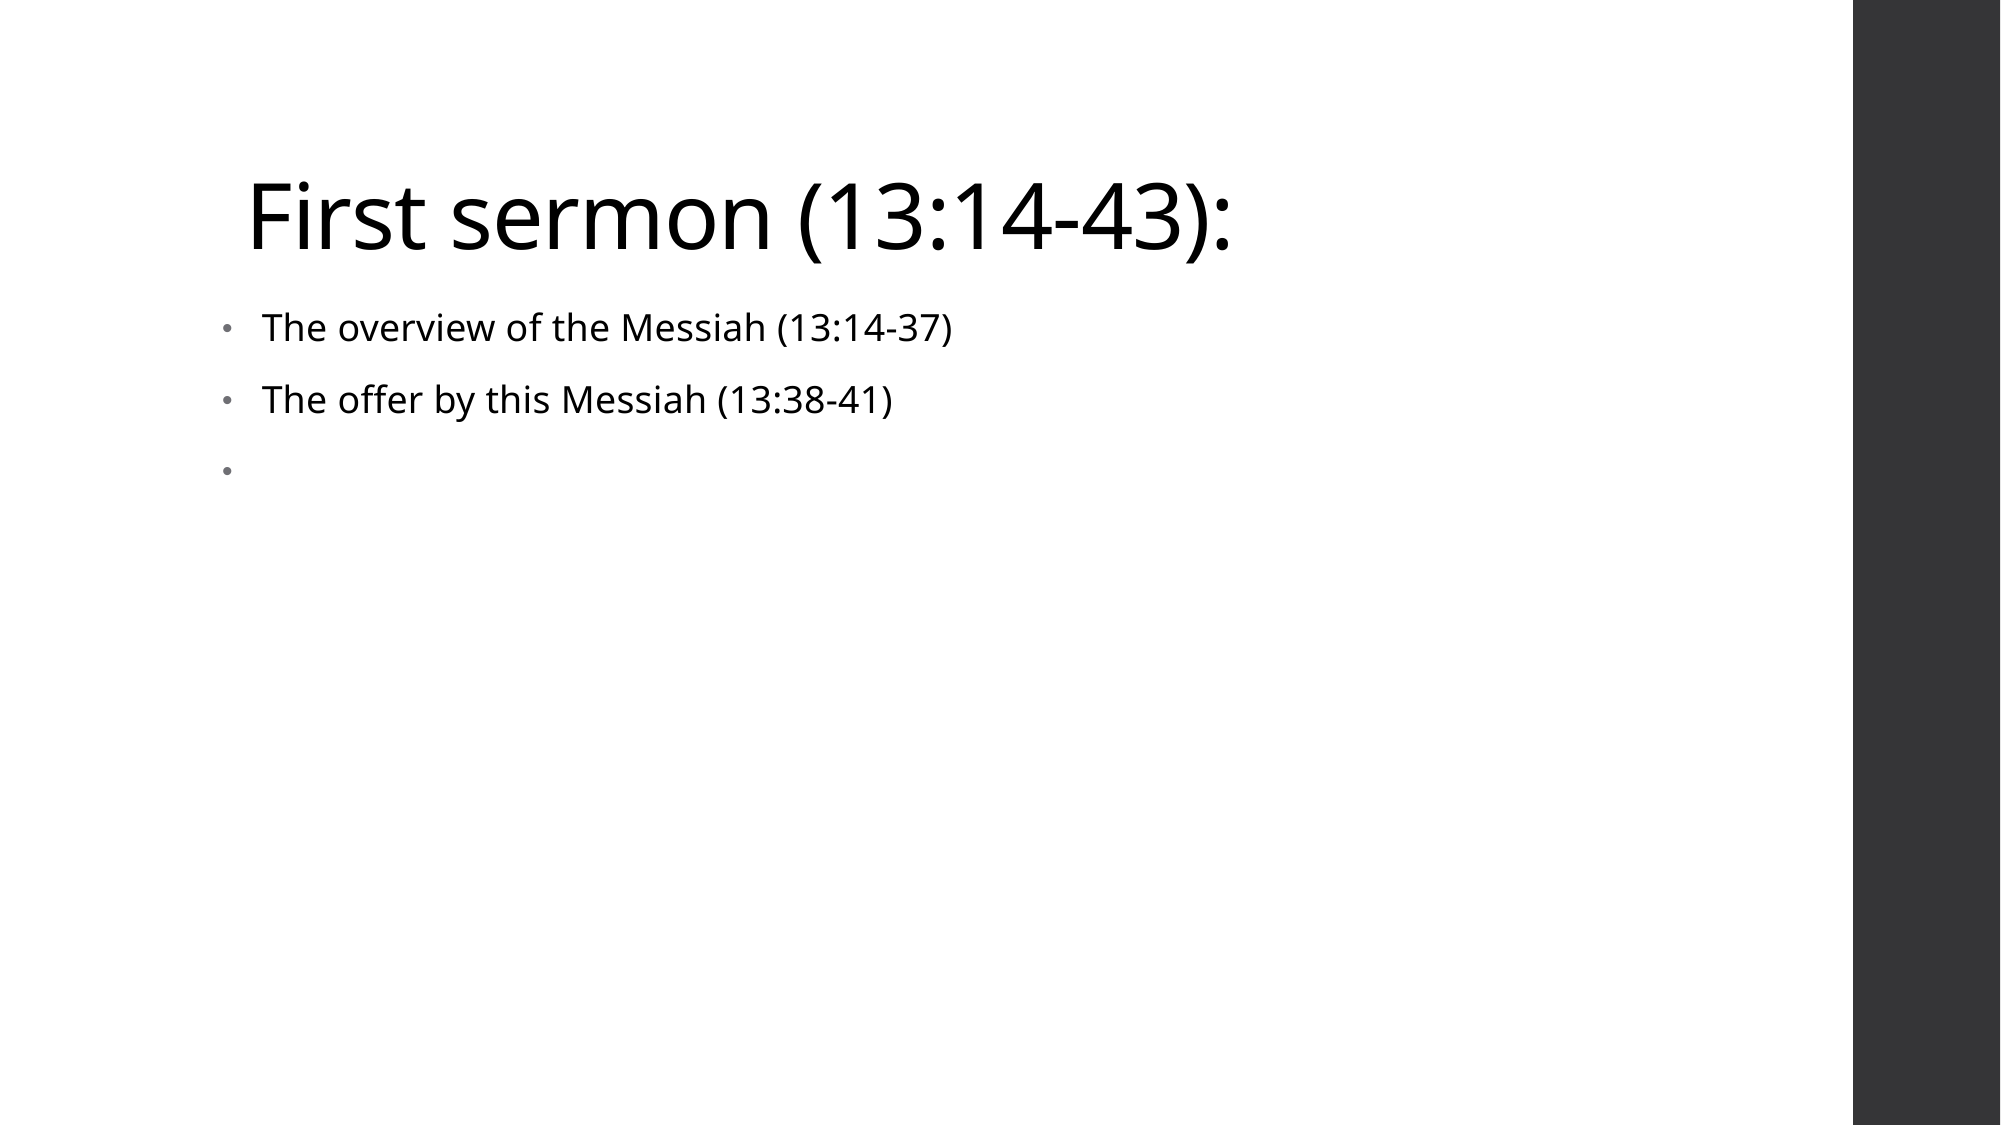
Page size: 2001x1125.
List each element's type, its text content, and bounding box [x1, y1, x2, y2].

list The overview of the Messiah (13:14-37) The offer by this Messiah (13:38-41) [206, 299, 1617, 1014]
title First sermon (13:14-43): [206, 60, 1797, 278]
